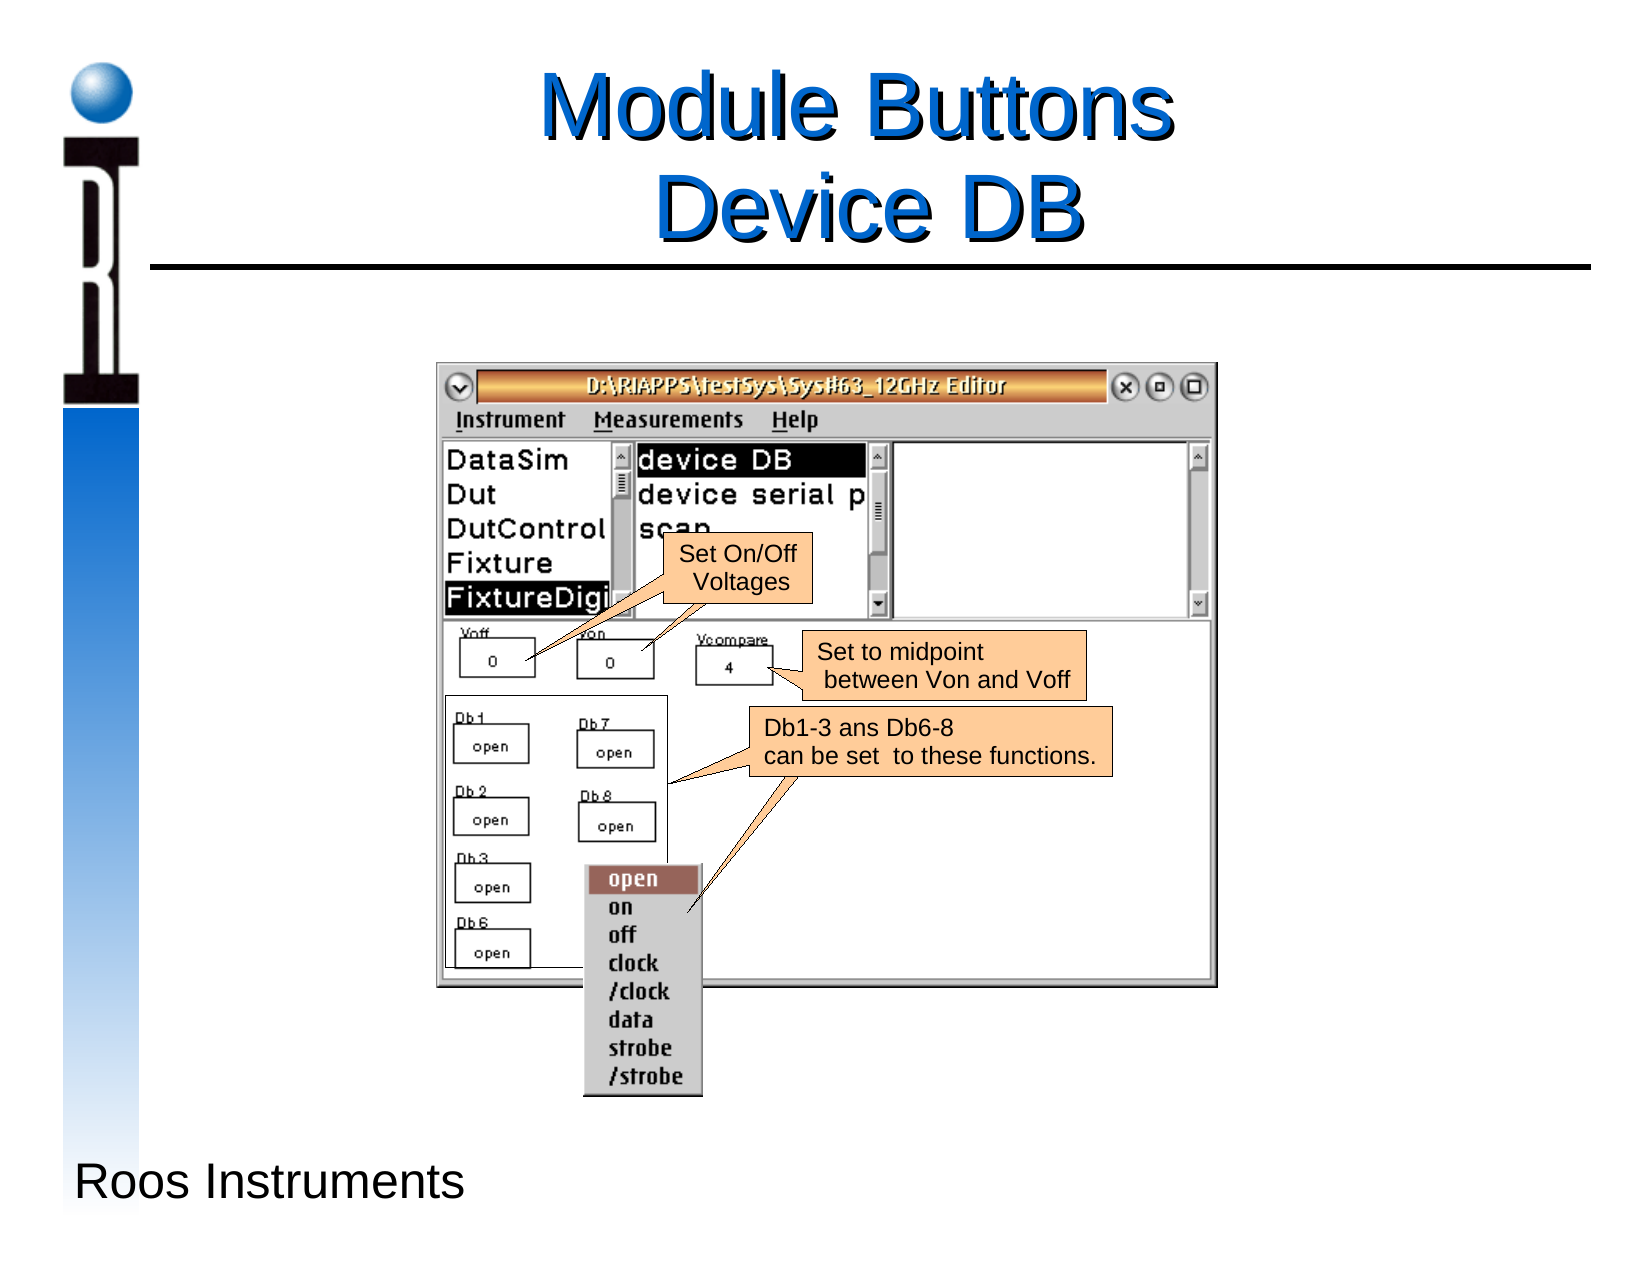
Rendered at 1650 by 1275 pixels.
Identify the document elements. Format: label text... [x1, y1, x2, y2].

picture [59, 59, 144, 411]
text_box Set On/Off Voltages [525, 532, 813, 661]
text_box [687, 777, 798, 913]
text_box Db1-3 ans Db6-8 can be set to these functions. [668, 706, 1113, 784]
picture [436, 362, 1218, 1097]
title Module Buttons Device DB [147, 53, 1591, 259]
text_box [641, 604, 706, 651]
text_box [445, 695, 668, 968]
text_box Set to midpoint between Von and Voff [767, 630, 1087, 701]
